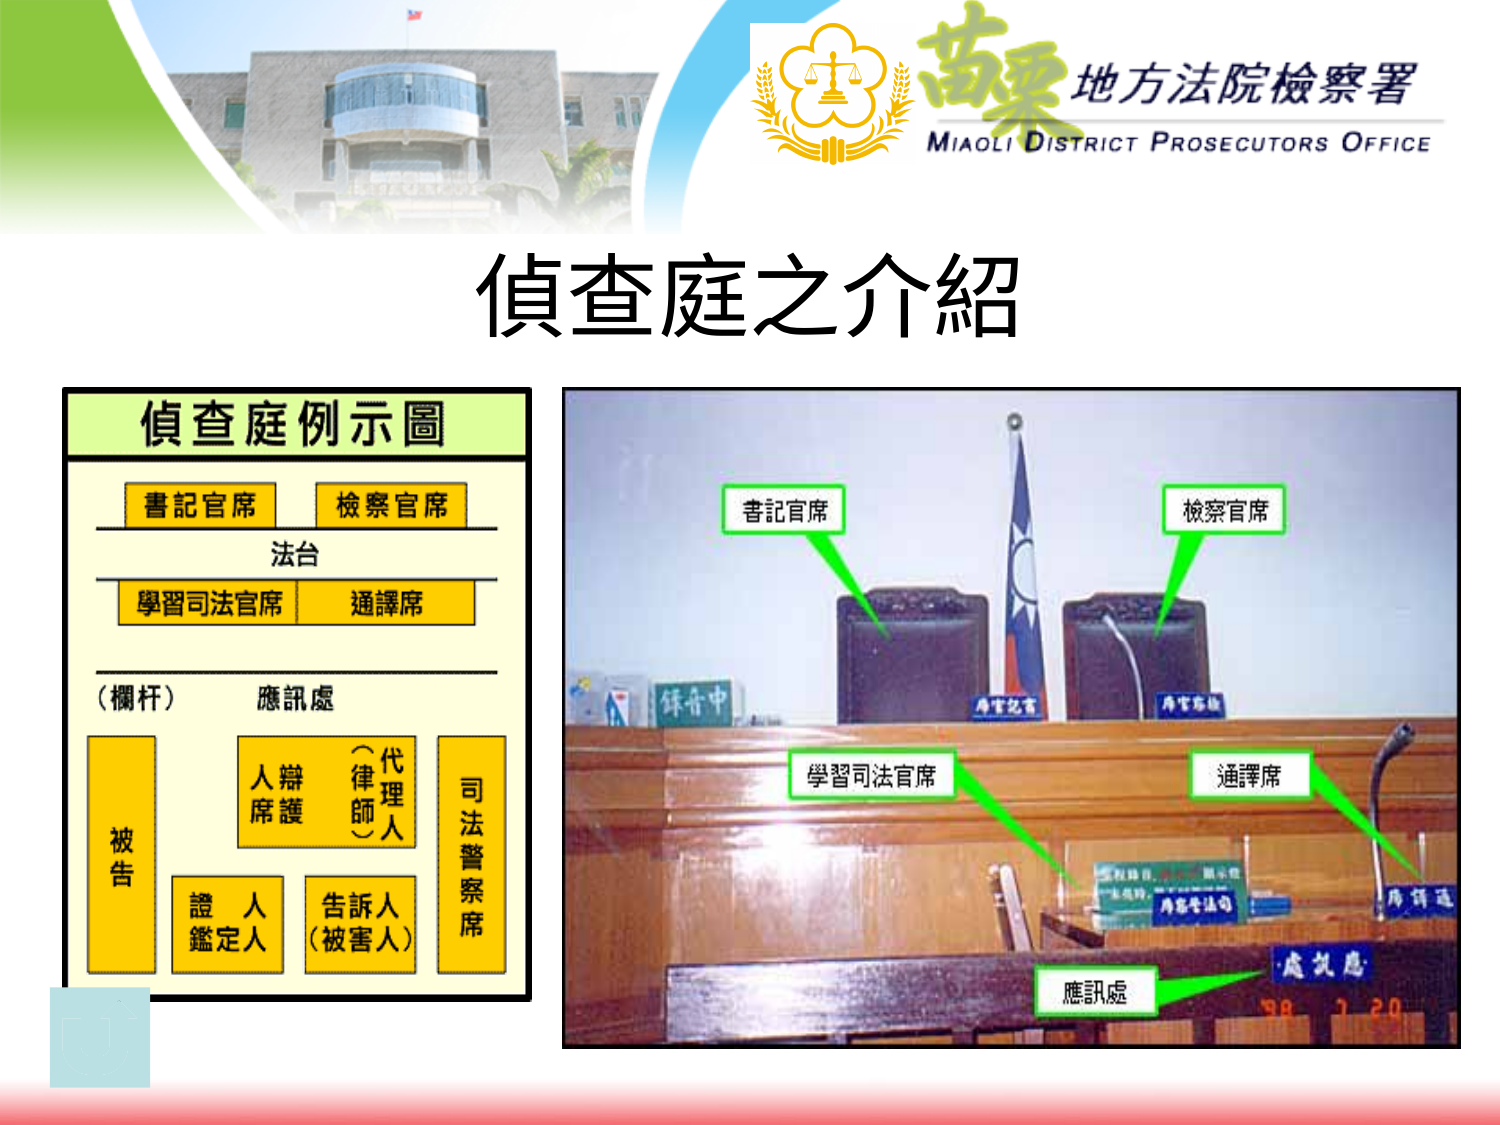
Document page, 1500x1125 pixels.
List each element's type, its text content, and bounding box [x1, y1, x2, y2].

title 偵查庭之介紹 [75, 200, 1426, 388]
picture [62, 387, 532, 1002]
picture [562, 387, 1461, 1049]
text_box [49, 987, 151, 1088]
